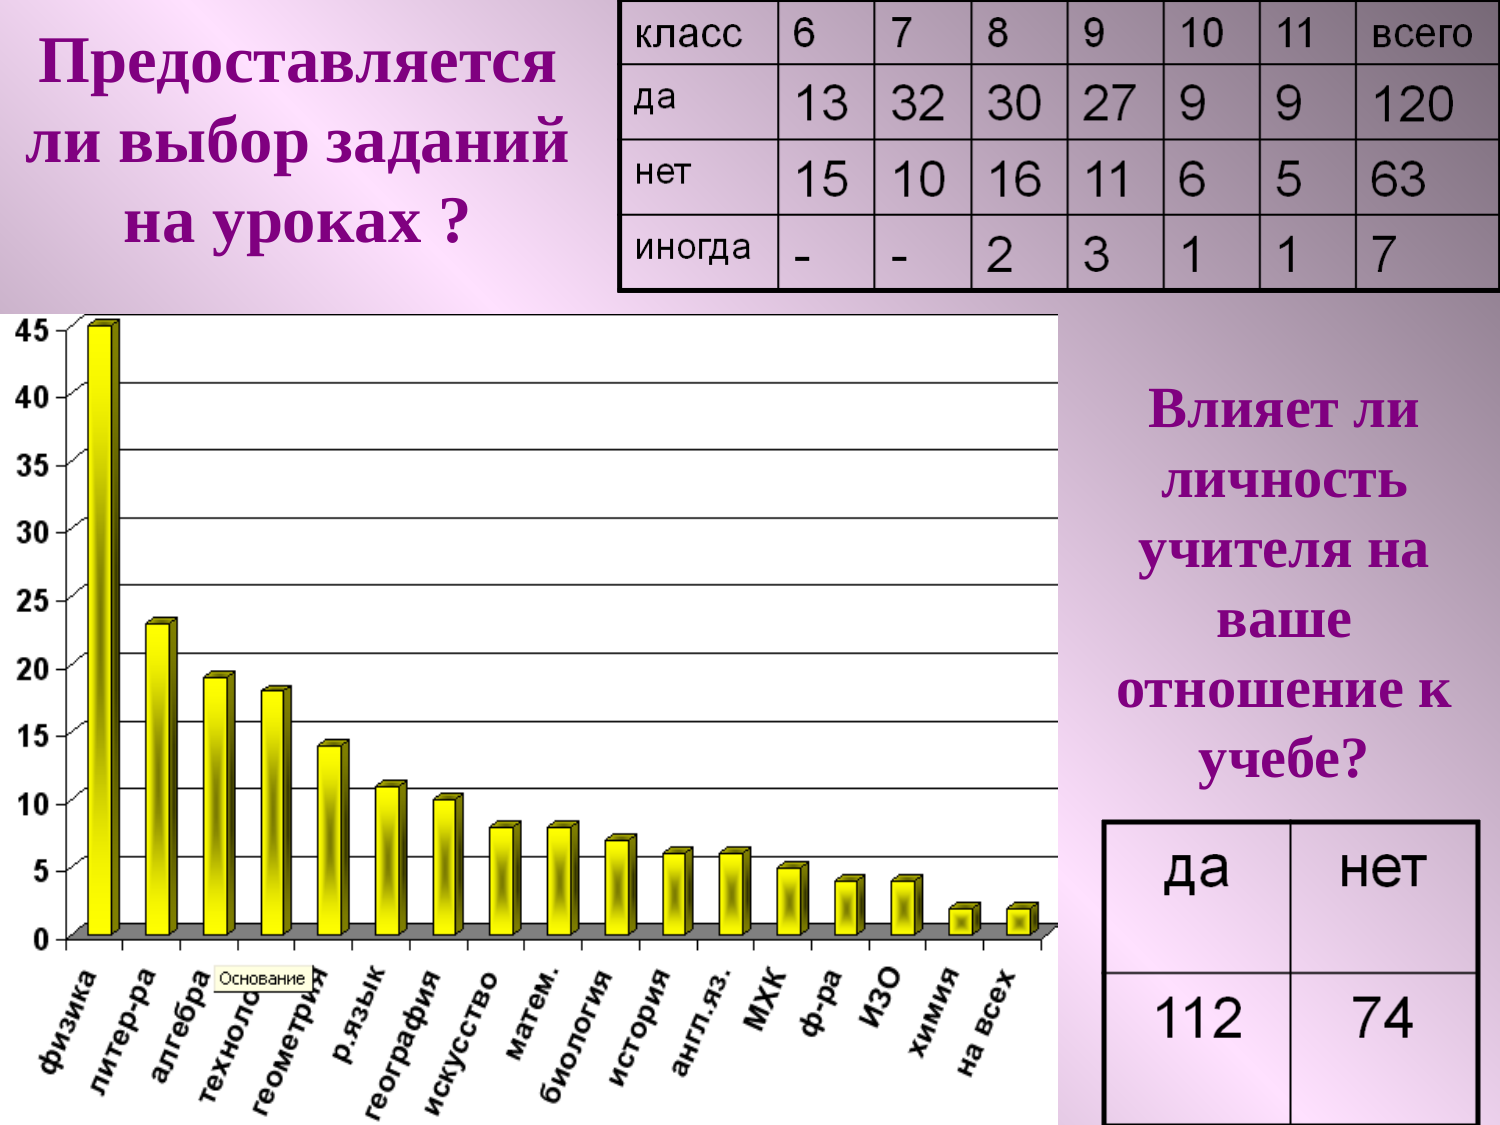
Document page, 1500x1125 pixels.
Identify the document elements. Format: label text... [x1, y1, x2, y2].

text_box Влияет ли личность учителя на ваше отношение к учебе? [1069, 361, 1500, 802]
title Предоставляется ли выбор заданий на уроках ? [0, 0, 597, 272]
picture [0, 314, 1058, 1125]
picture [1091, 810, 1489, 1125]
picture [607, 0, 1500, 303]
